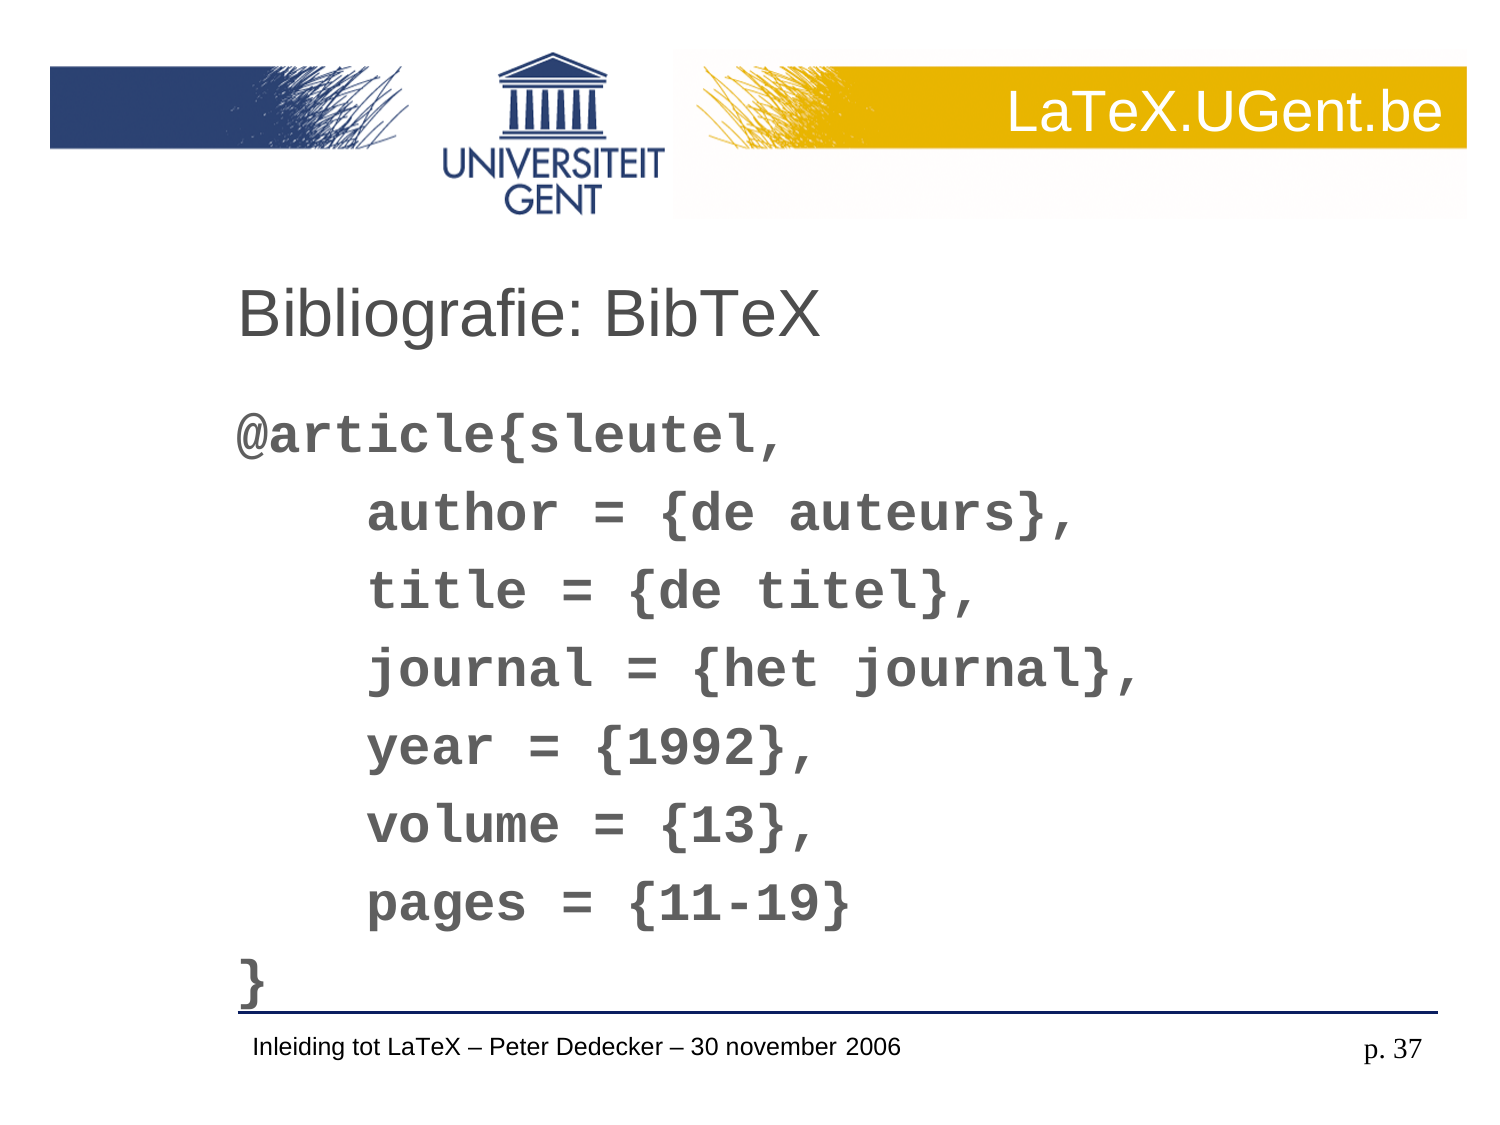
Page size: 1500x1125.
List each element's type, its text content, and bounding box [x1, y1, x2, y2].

list @article{sleutel, author = {de auteurs}, title = {de titel}, journal = {het journal}, year = {1992}, volume = {13}, pages = {11-19} } [236, 406, 1477, 1090]
title Bibliografie: BibTeX [237, 226, 1438, 400]
picture [50, 49, 1467, 219]
